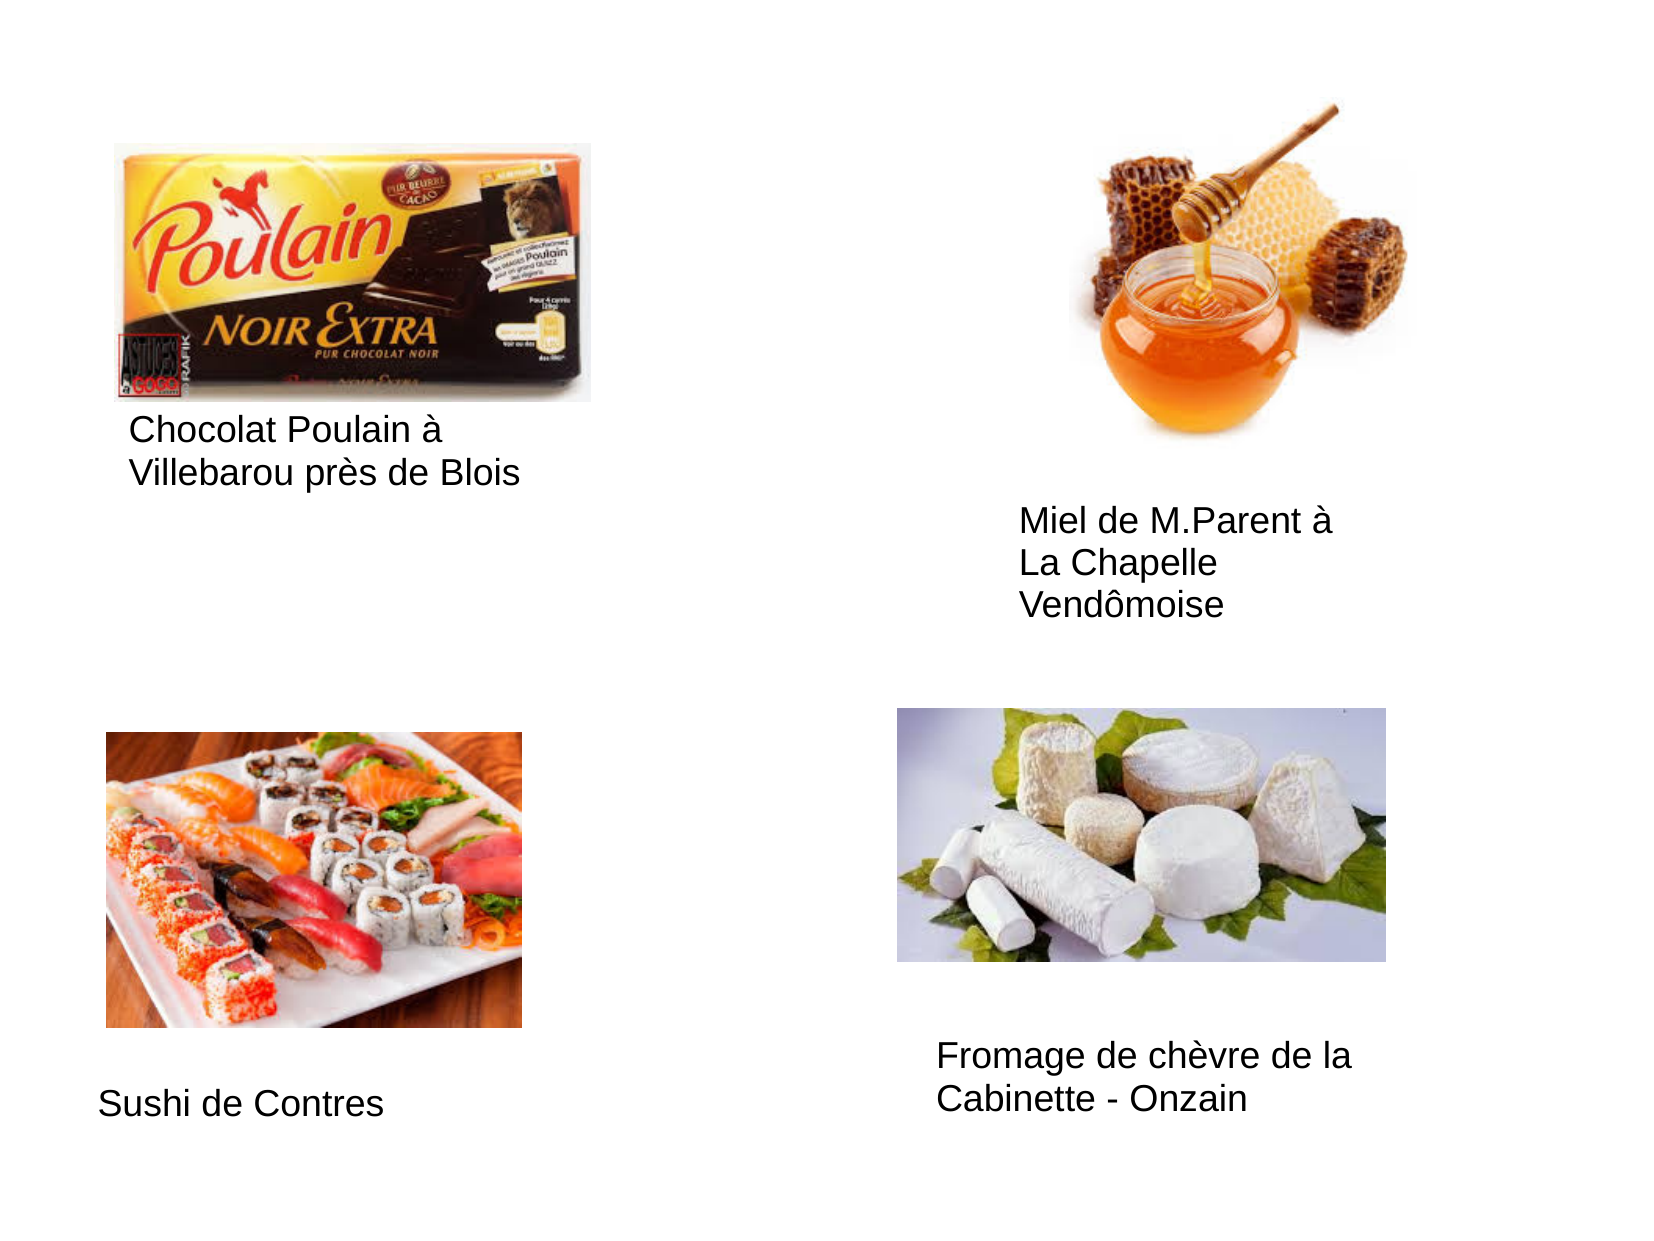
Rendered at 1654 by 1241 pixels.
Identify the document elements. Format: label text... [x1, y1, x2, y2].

picture [114, 143, 591, 402]
text_box Miel de M.Parent à La Chapelle Vendômoise [1003, 491, 1382, 633]
text_box Sushi de Contres [82, 1074, 520, 1132]
picture [897, 708, 1386, 962]
text_box Fromage de chèvre de la Cabinette - Onzain [921, 1027, 1371, 1127]
text_box Chocolat Poulain à Villebarou près de Blois [114, 401, 556, 501]
picture [106, 732, 522, 1028]
picture [1069, 97, 1417, 453]
